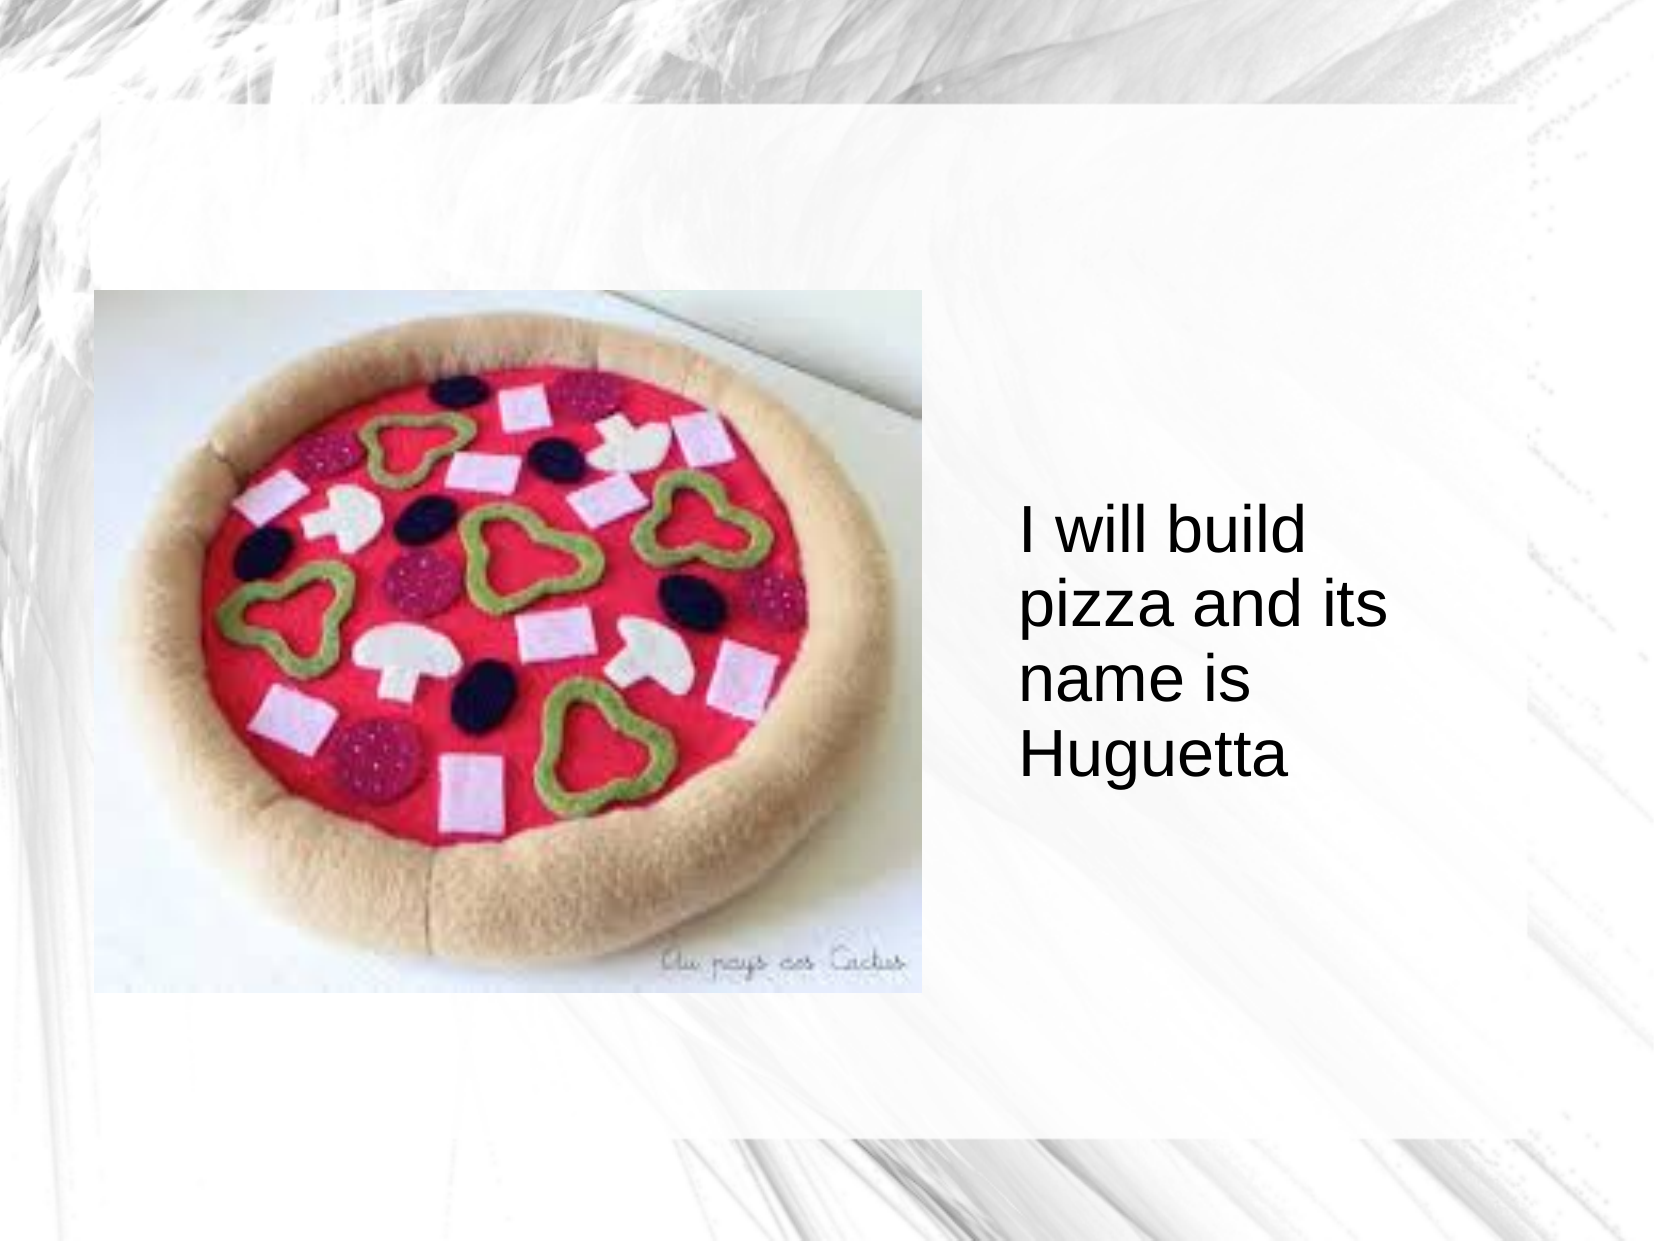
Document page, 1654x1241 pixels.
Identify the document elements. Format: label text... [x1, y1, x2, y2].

list l [118, 319, 1571, 1025]
text_box I will build pizza and its name is Huguetta [1003, 484, 1441, 804]
picture [0, 0, 1654, 1241]
